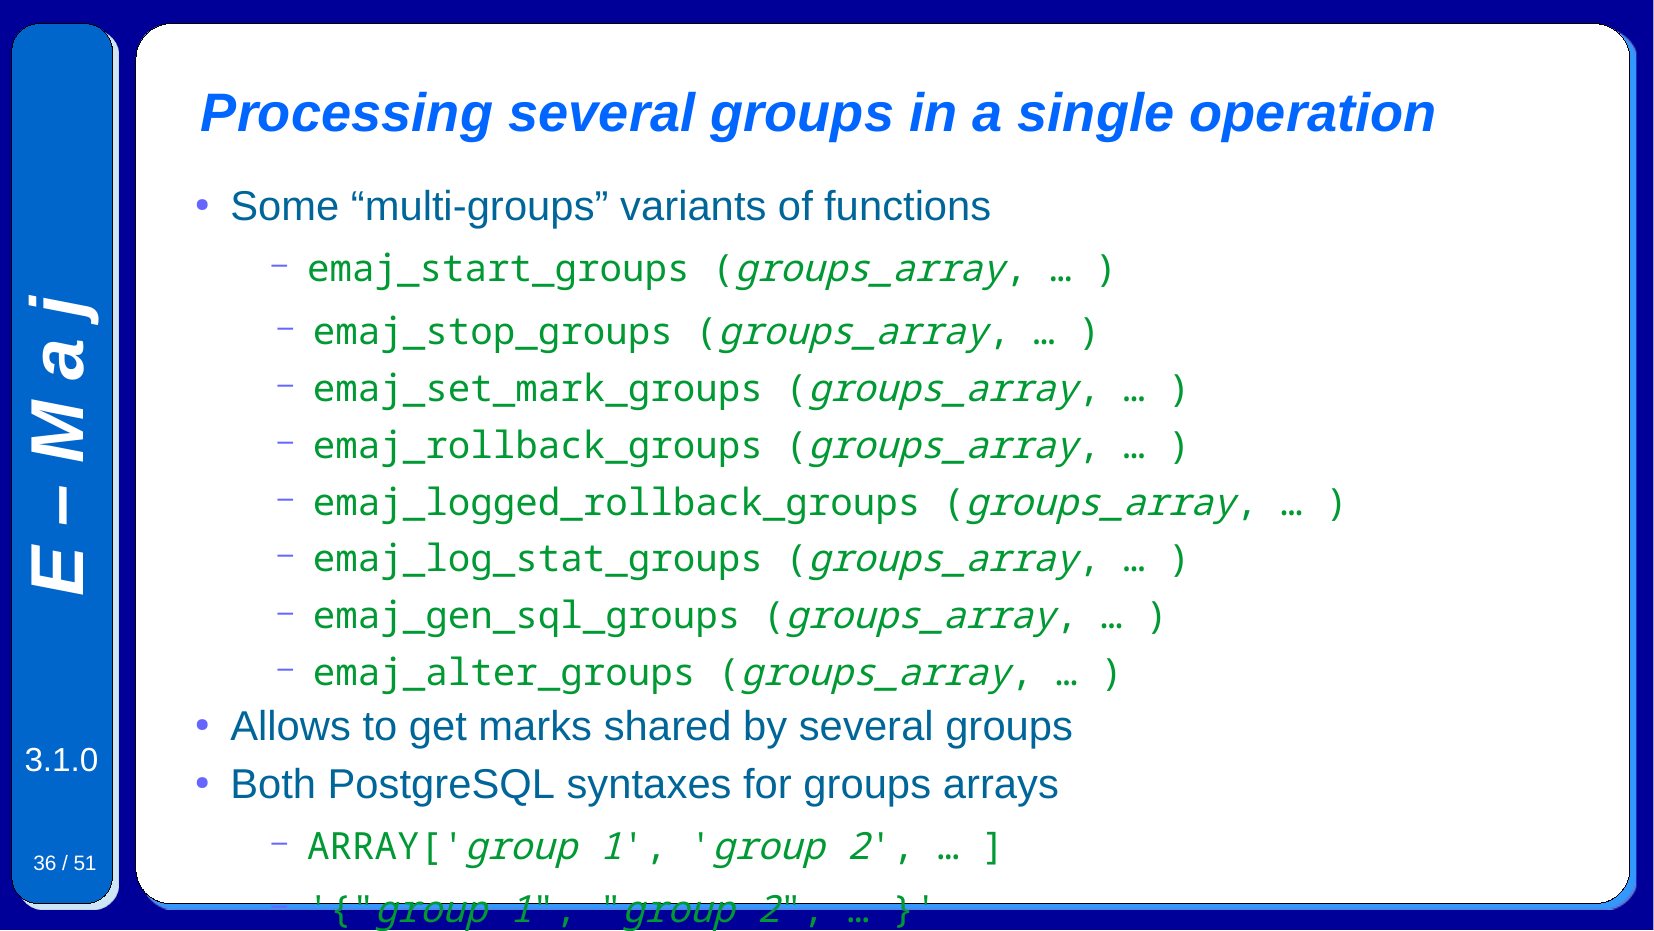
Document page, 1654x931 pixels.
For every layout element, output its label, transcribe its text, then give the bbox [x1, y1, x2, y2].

list Some “multi-groups” variants of functions emaj_start_groups (groups_array, … ) emaj_stop_groups (groups_array, … ) emaj_set_mark_groups (groups_array, … ) emaj_rollback_groups (groups_array, … ) emaj_logged_rollback_groups (groups_array, … ) emaj_log_stat_groups (groups_array, … ) emaj_gen_sql_groups (groups_array, … ) emaj_alter_groups (groups_array, … ) Allows to get marks shared by several groups Both PostgreSQL syntaxes for groups arrays ARRAY['group 1', 'group 2', … ] '{"group 1", "group 2", … }' [177, 183, 1587, 859]
title Processing several groups in a single operation [200, 34, 1575, 183]
